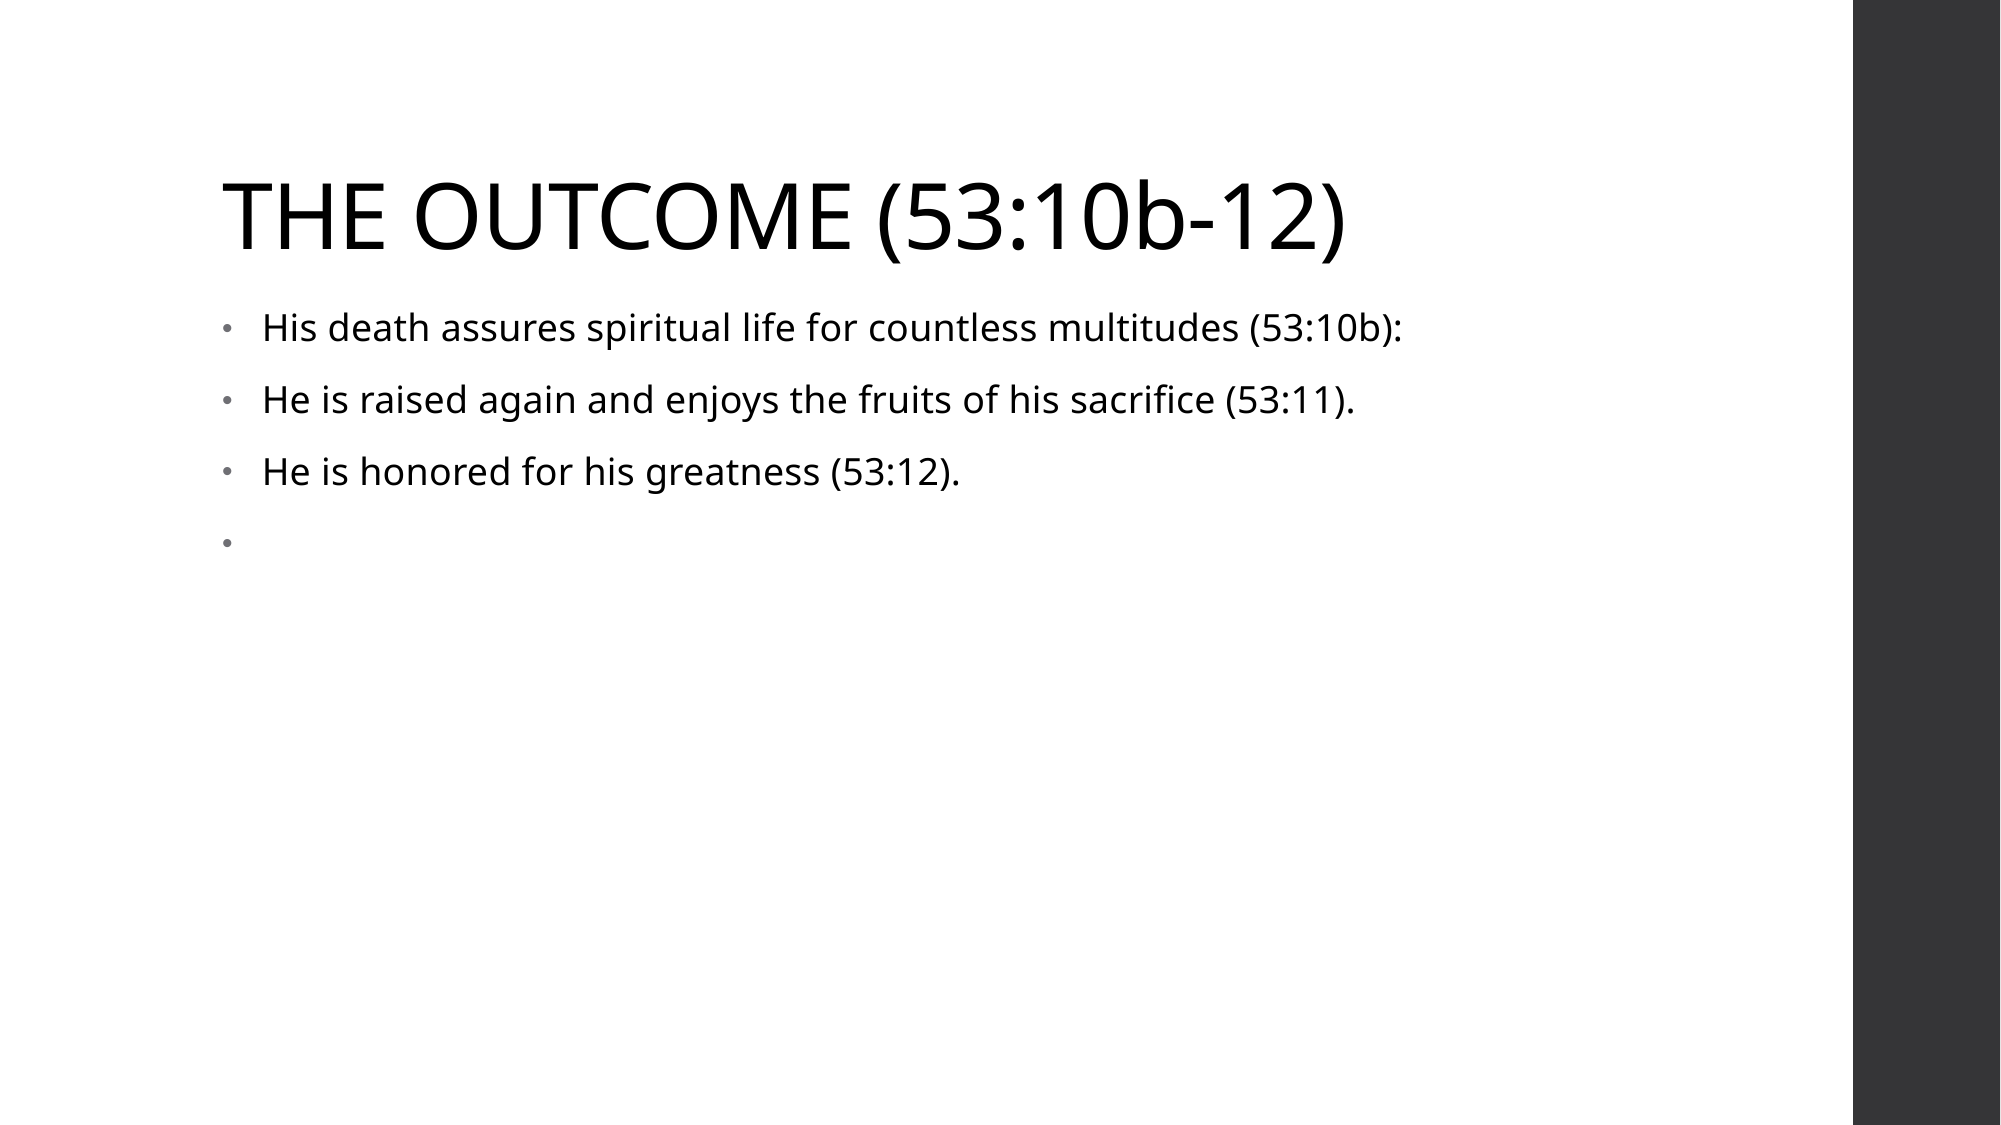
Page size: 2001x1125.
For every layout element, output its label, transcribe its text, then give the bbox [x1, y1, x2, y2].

list His death assures spiritual life for countless multitudes (53:10b): He is raised again and enjoys the fruits of his sacrifice (53:11). He is honored for his greatness (53:12). [206, 299, 1617, 1014]
title THE OUTCOME (53:10b-12) [206, 60, 1797, 278]
